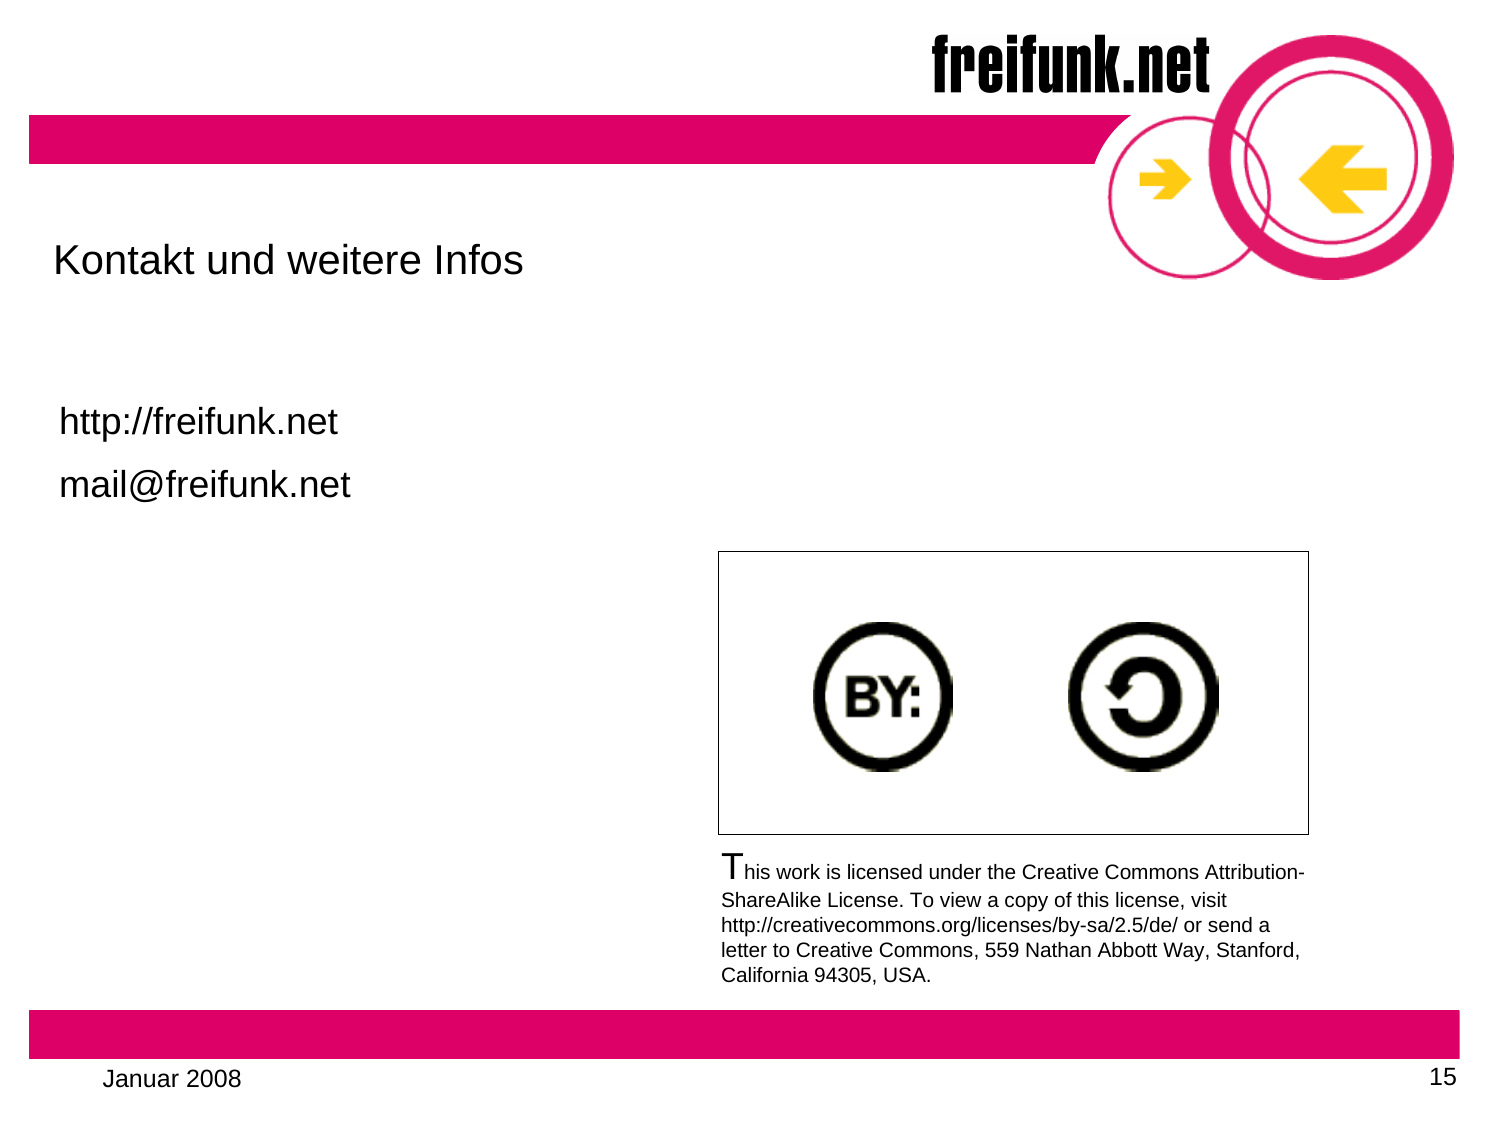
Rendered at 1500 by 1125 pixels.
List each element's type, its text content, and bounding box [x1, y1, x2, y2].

picture [1068, 622, 1219, 772]
picture [813, 622, 953, 772]
text_box http://freifunk.net mail@freifunk.net [719, 552, 1288, 834]
text_box Kontakt und weitere Infos [53, 233, 1046, 313]
text_box http://freifunk.net mail@freifunk.net [59, 337, 1288, 976]
picture [932, 34, 1454, 280]
text_box This work is licensed under the Creative Commons Attribution-ShareAlike License. To view a copy of this license, visit http://creativecommons.org/licenses/by-sa/2.5/de/ or send a letter to Creative Commons, 559 Nathan Abbott Way, Stanford, California 94305, USA. [721, 842, 1310, 994]
